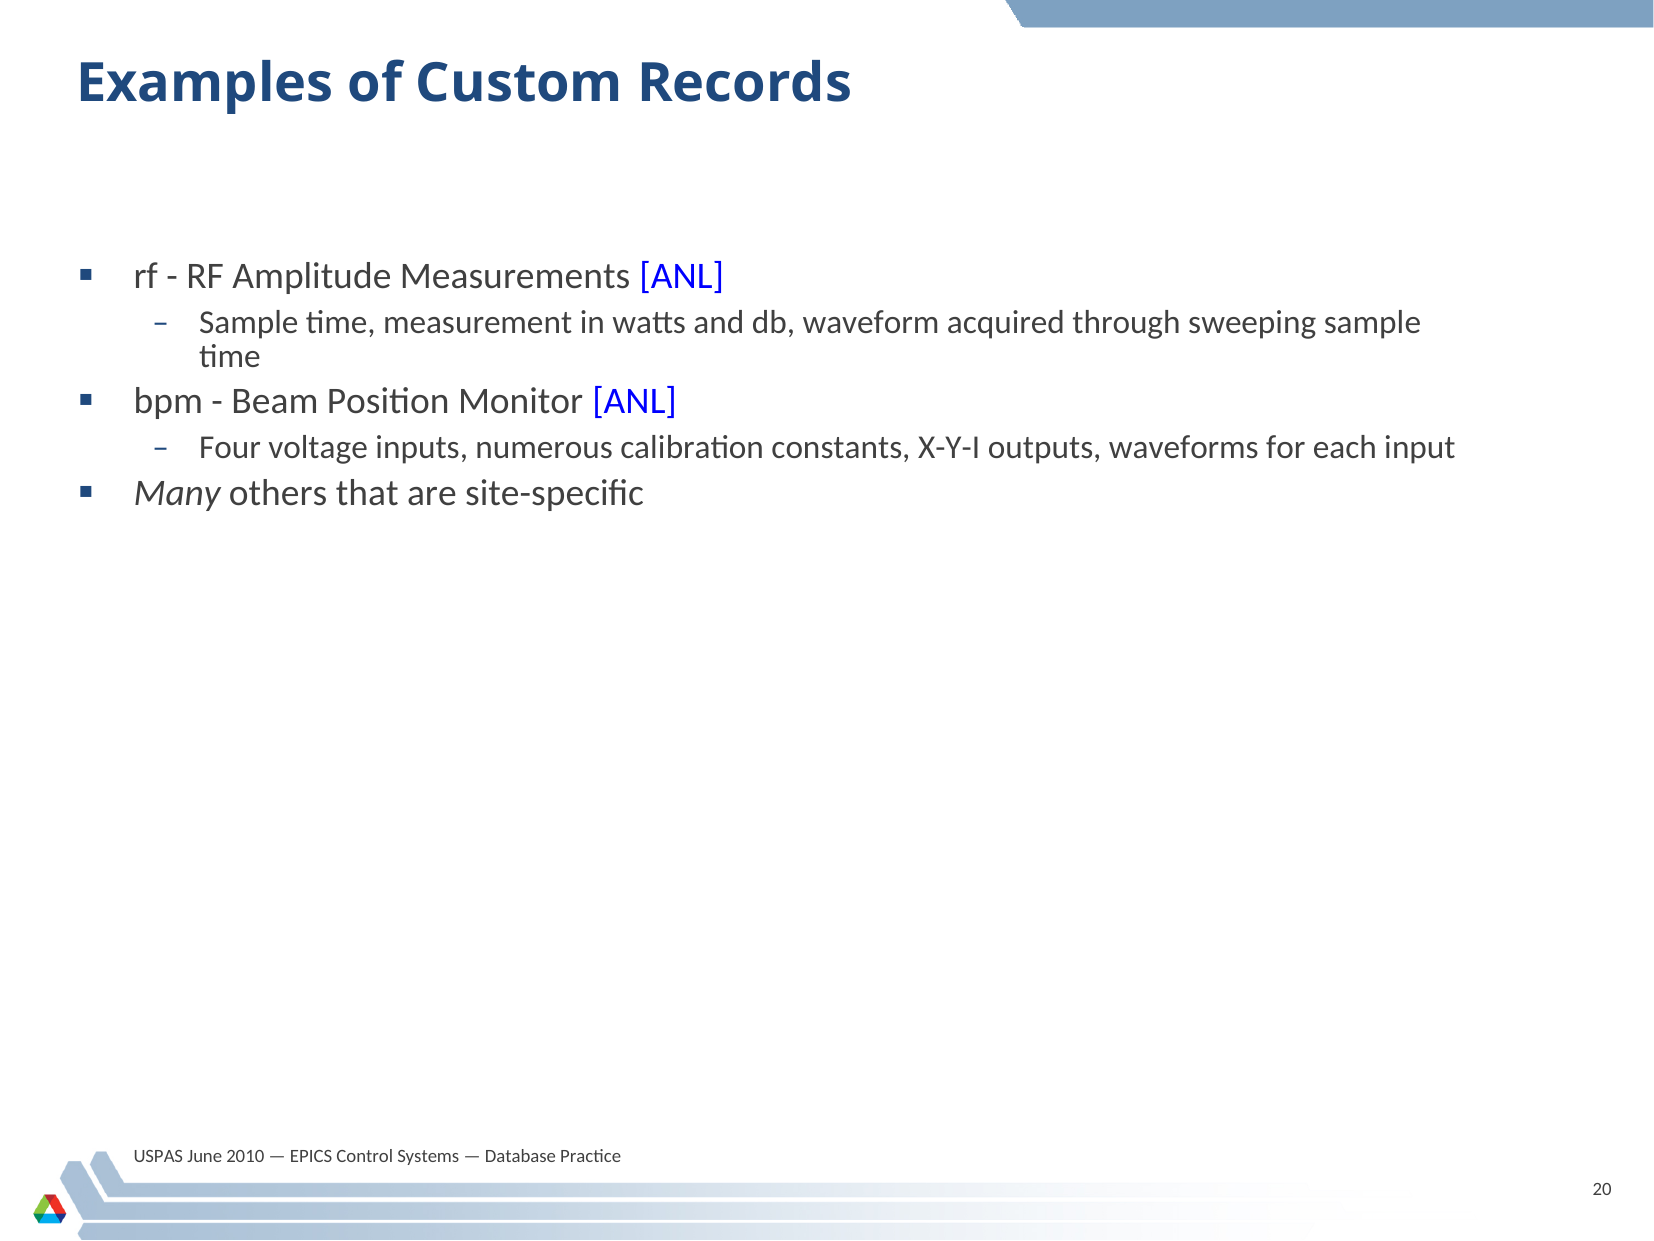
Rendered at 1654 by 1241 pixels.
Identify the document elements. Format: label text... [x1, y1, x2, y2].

picture [0, 0, 1654, 29]
list rf - RF Amplitude Measurements [ANL] Sample time, measurement in watts and db, waveform acquired through sweeping sample time bpm - Beam Position Monitor [ANL] Four voltage inputs, numerous calibration constants, X-Y-I outputs, waveforms for each input Many others that are site-specific [62, 253, 1498, 815]
picture [0, 1143, 1654, 1240]
title Examples of Custom Records [61, 51, 1500, 123]
